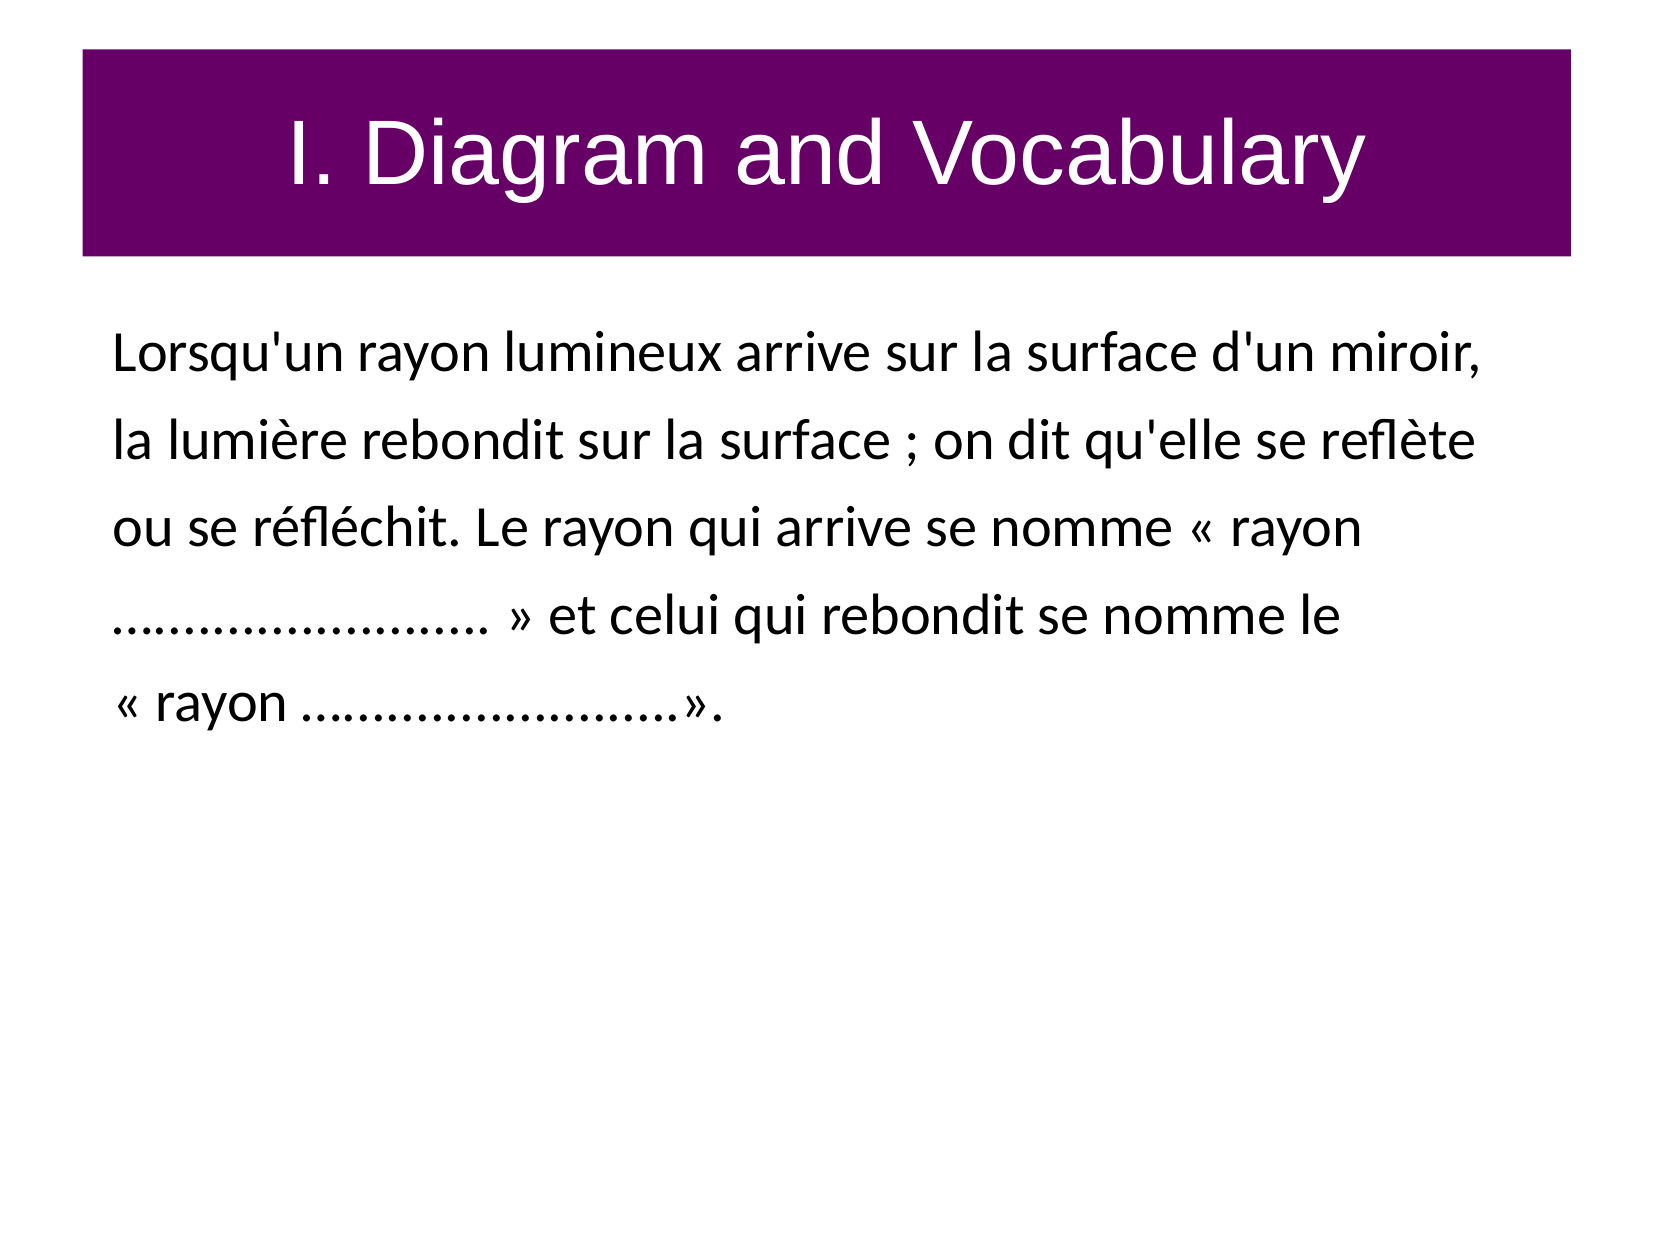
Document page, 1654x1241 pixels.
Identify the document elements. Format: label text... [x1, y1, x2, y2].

text_box Lorsqu'un rayon lumineux arrive sur la surface d'un miroir, la lumière rebondit sur la surface ; on dit qu'elle se reflète ou se réfléchit. Le rayon qui arrive se nomme « rayon …....................... » et celui qui rebondit se nomme le « rayon ….......................». [97, 291, 1517, 806]
title I. Diagram and Vocabulary [82, 49, 1571, 257]
